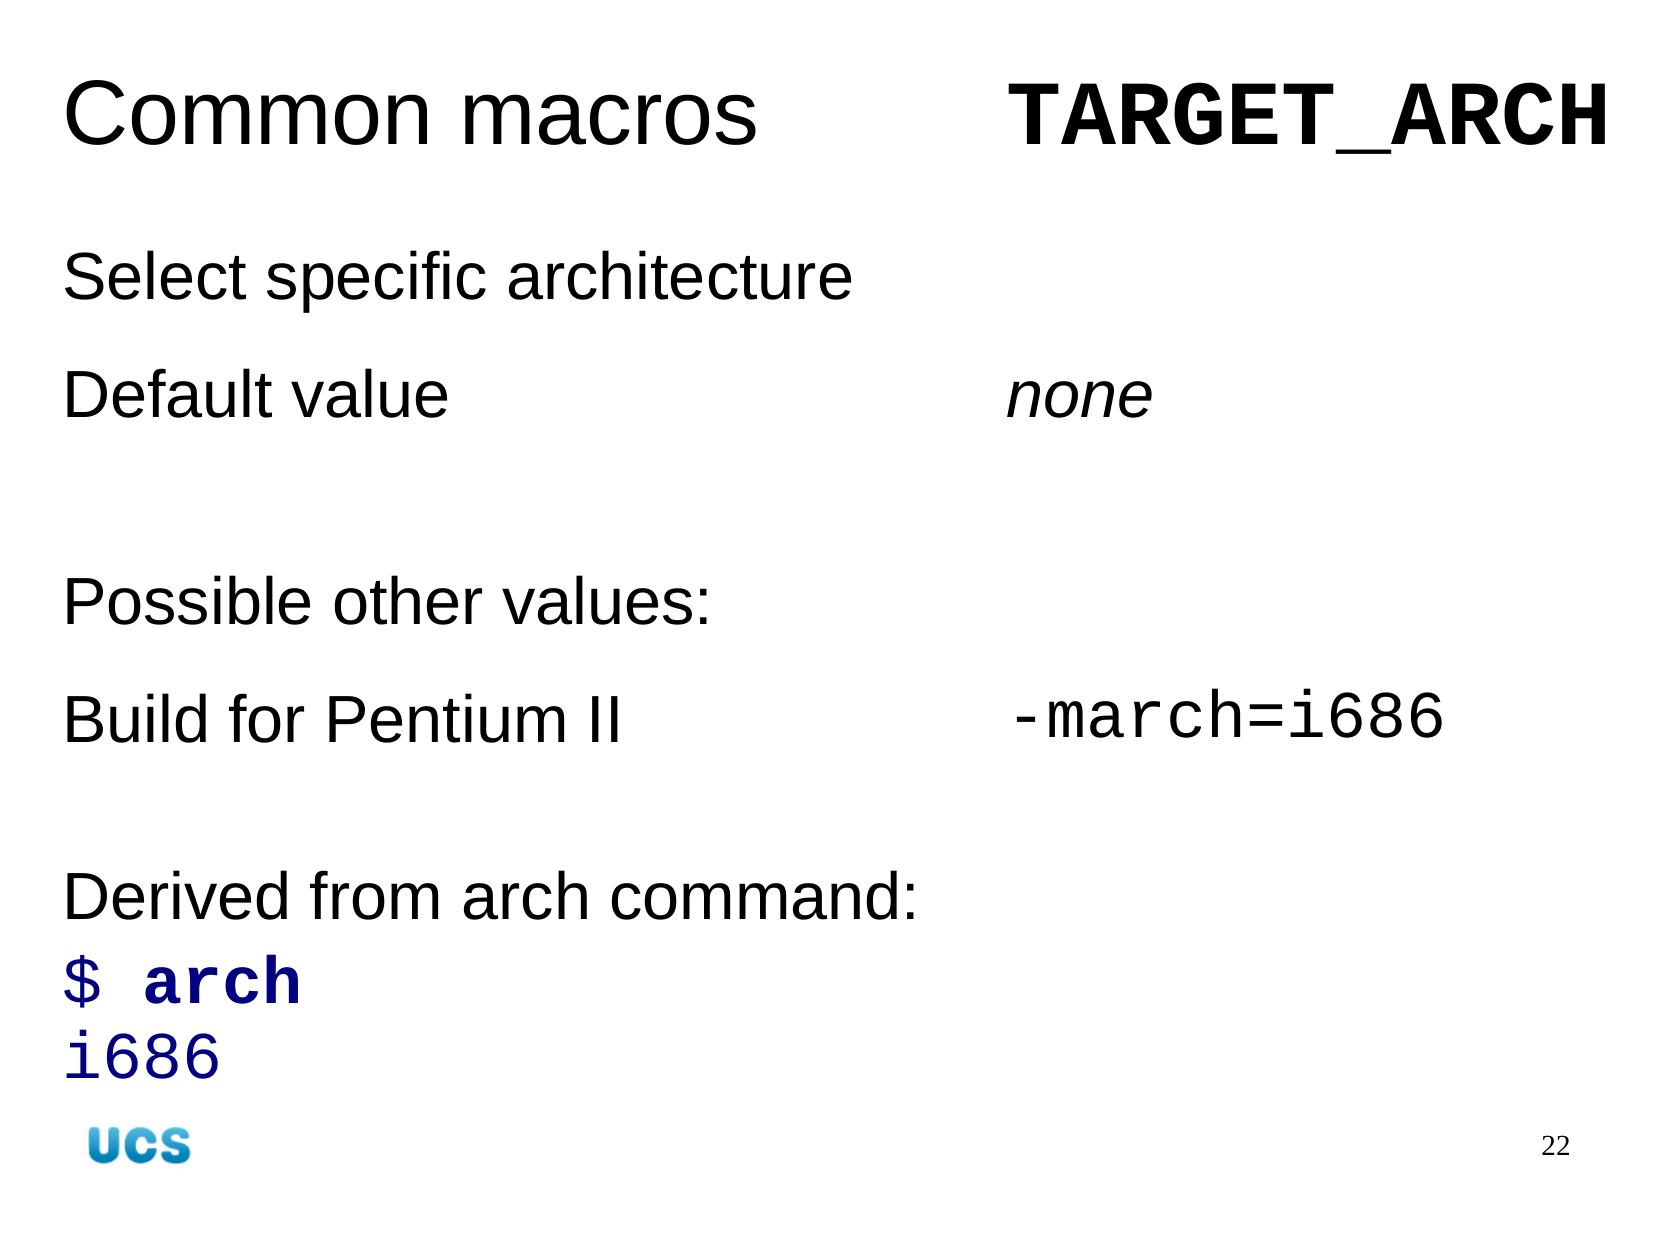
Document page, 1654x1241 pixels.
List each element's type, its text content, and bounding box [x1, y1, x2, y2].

text_box Derived from arch command: [59, 856, 927, 938]
text_box Possible other values: [59, 561, 720, 642]
text_box Default value [59, 354, 456, 436]
text_box $ arch i686 [59, 944, 306, 1102]
text_box Common macros [59, 59, 764, 168]
text_box none [1003, 354, 1159, 436]
text_box Select specific architecture [59, 236, 861, 317]
text_box Build for Pentium II [59, 679, 630, 760]
text_box TARGET_ARCH [1003, 64, 1615, 175]
text_box -march=i686 [1003, 679, 1451, 761]
picture [88, 1126, 191, 1165]
